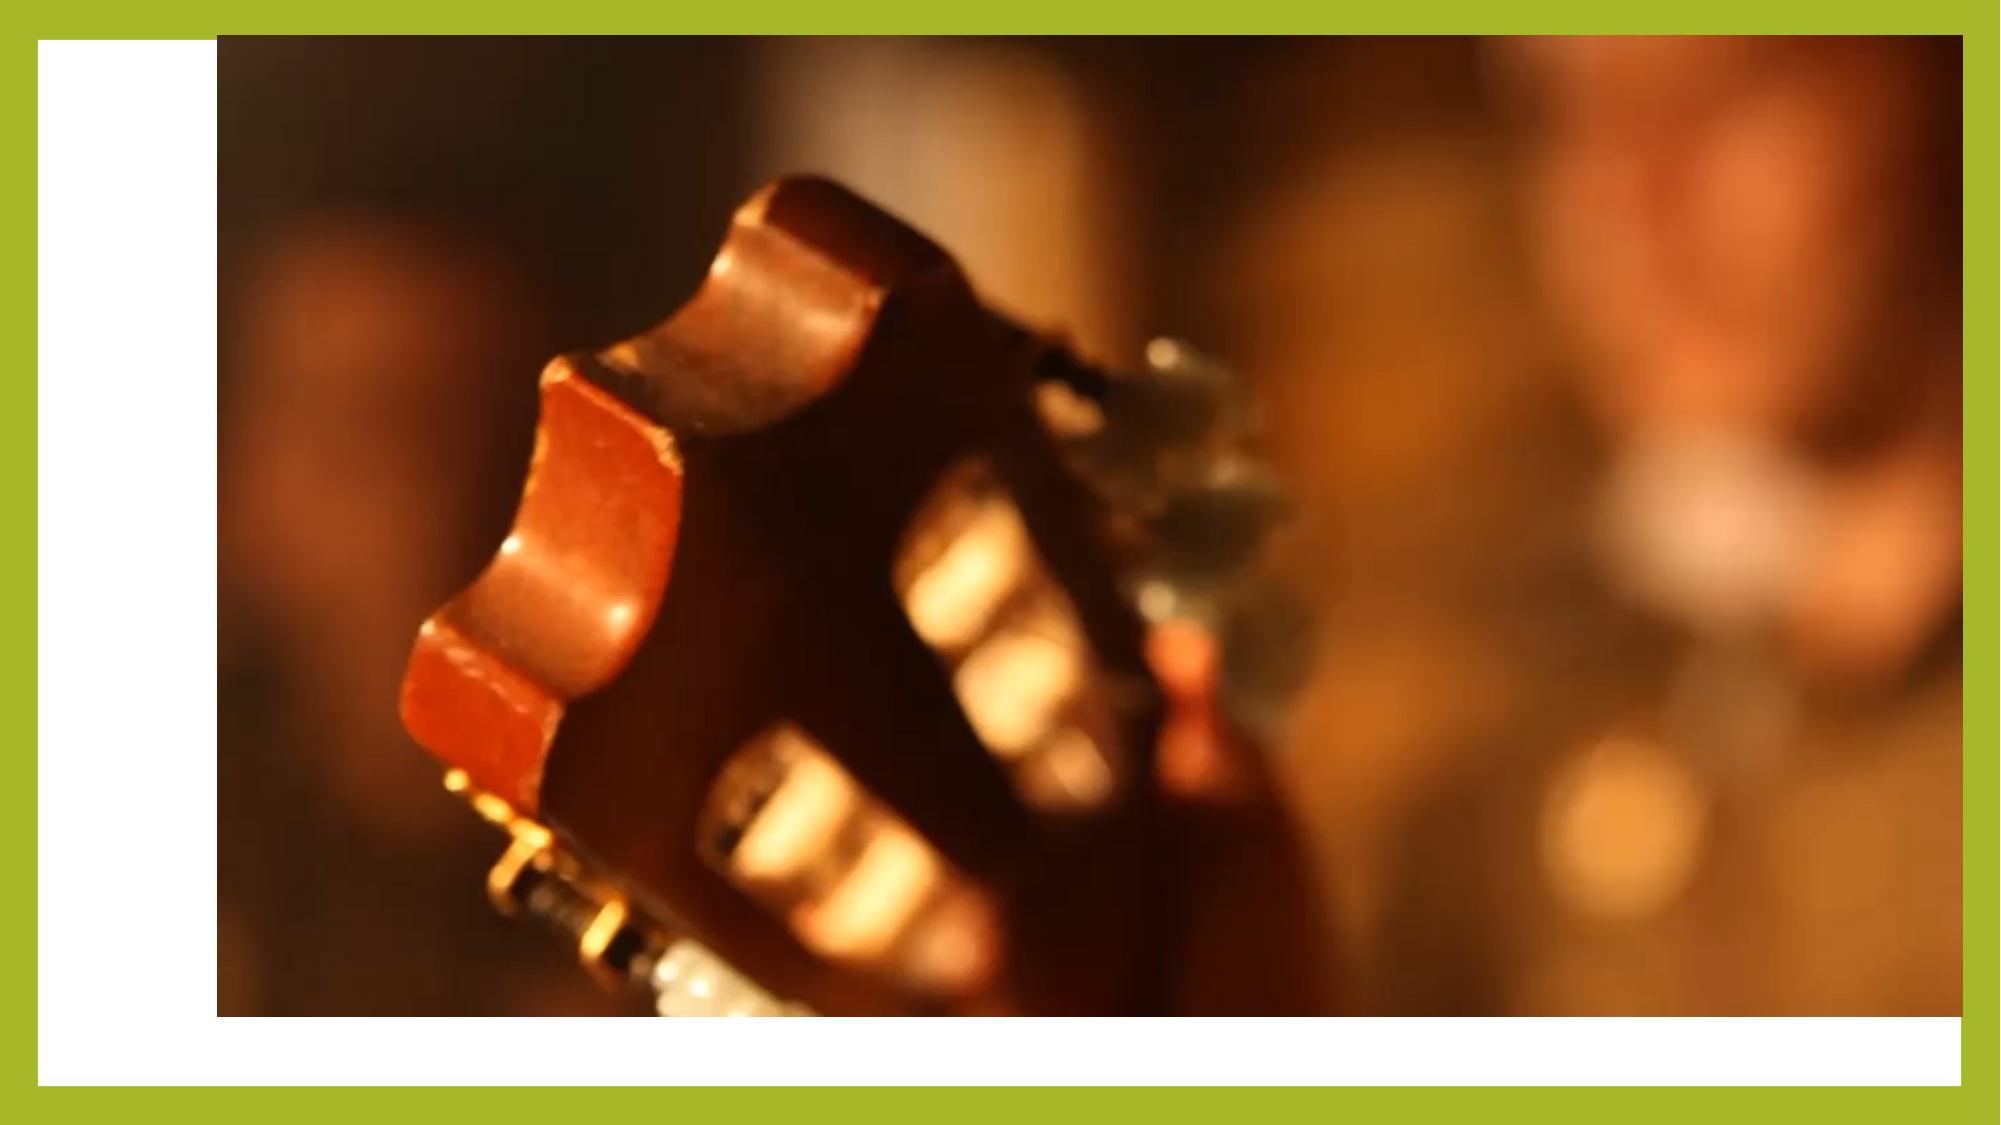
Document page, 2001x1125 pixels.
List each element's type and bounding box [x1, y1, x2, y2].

picture [217, 35, 1963, 1017]
